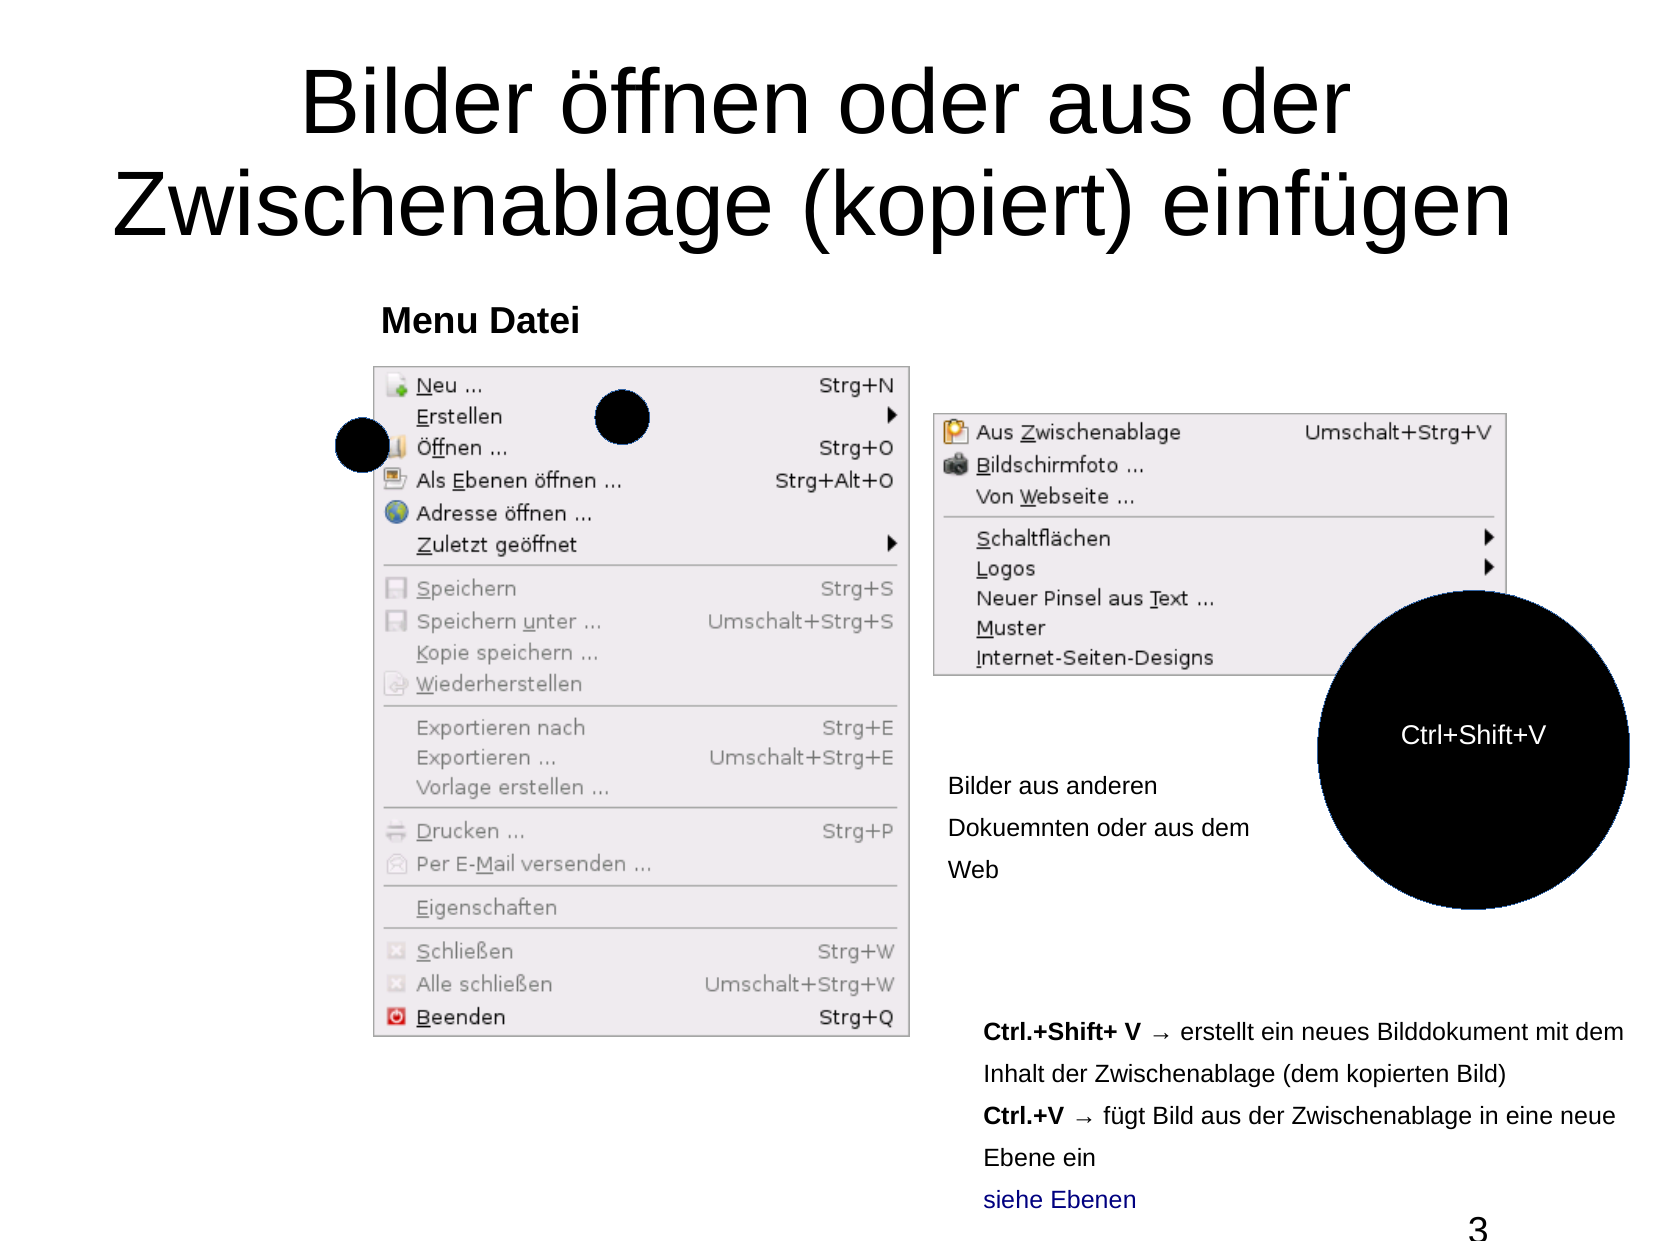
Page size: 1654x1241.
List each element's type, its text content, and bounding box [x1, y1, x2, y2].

picture [373, 366, 910, 1037]
text_box Ctrl+Shift+V [1318, 590, 1630, 910]
title Bilder öffnen oder aus der Zwischenablage (kopiert) einfügen [82, 49, 1571, 257]
text_box [335, 417, 390, 473]
text_box Menu Datei [366, 271, 697, 329]
text_box Bilder aus anderen Dokuemnten oder aus dem Web [933, 708, 1318, 1018]
text_box Ctrl.+Shift+ V → erstellt ein neues Bilddokument mit dem Inhalt der Zwischenablage (dem kopierten Bild) Ctrl.+V → fügt Bild aus der Zwischenablage in eine neue Ebene ein siehe Ebenen [968, 968, 1654, 1241]
picture [933, 413, 1507, 676]
text_box [594, 389, 650, 445]
